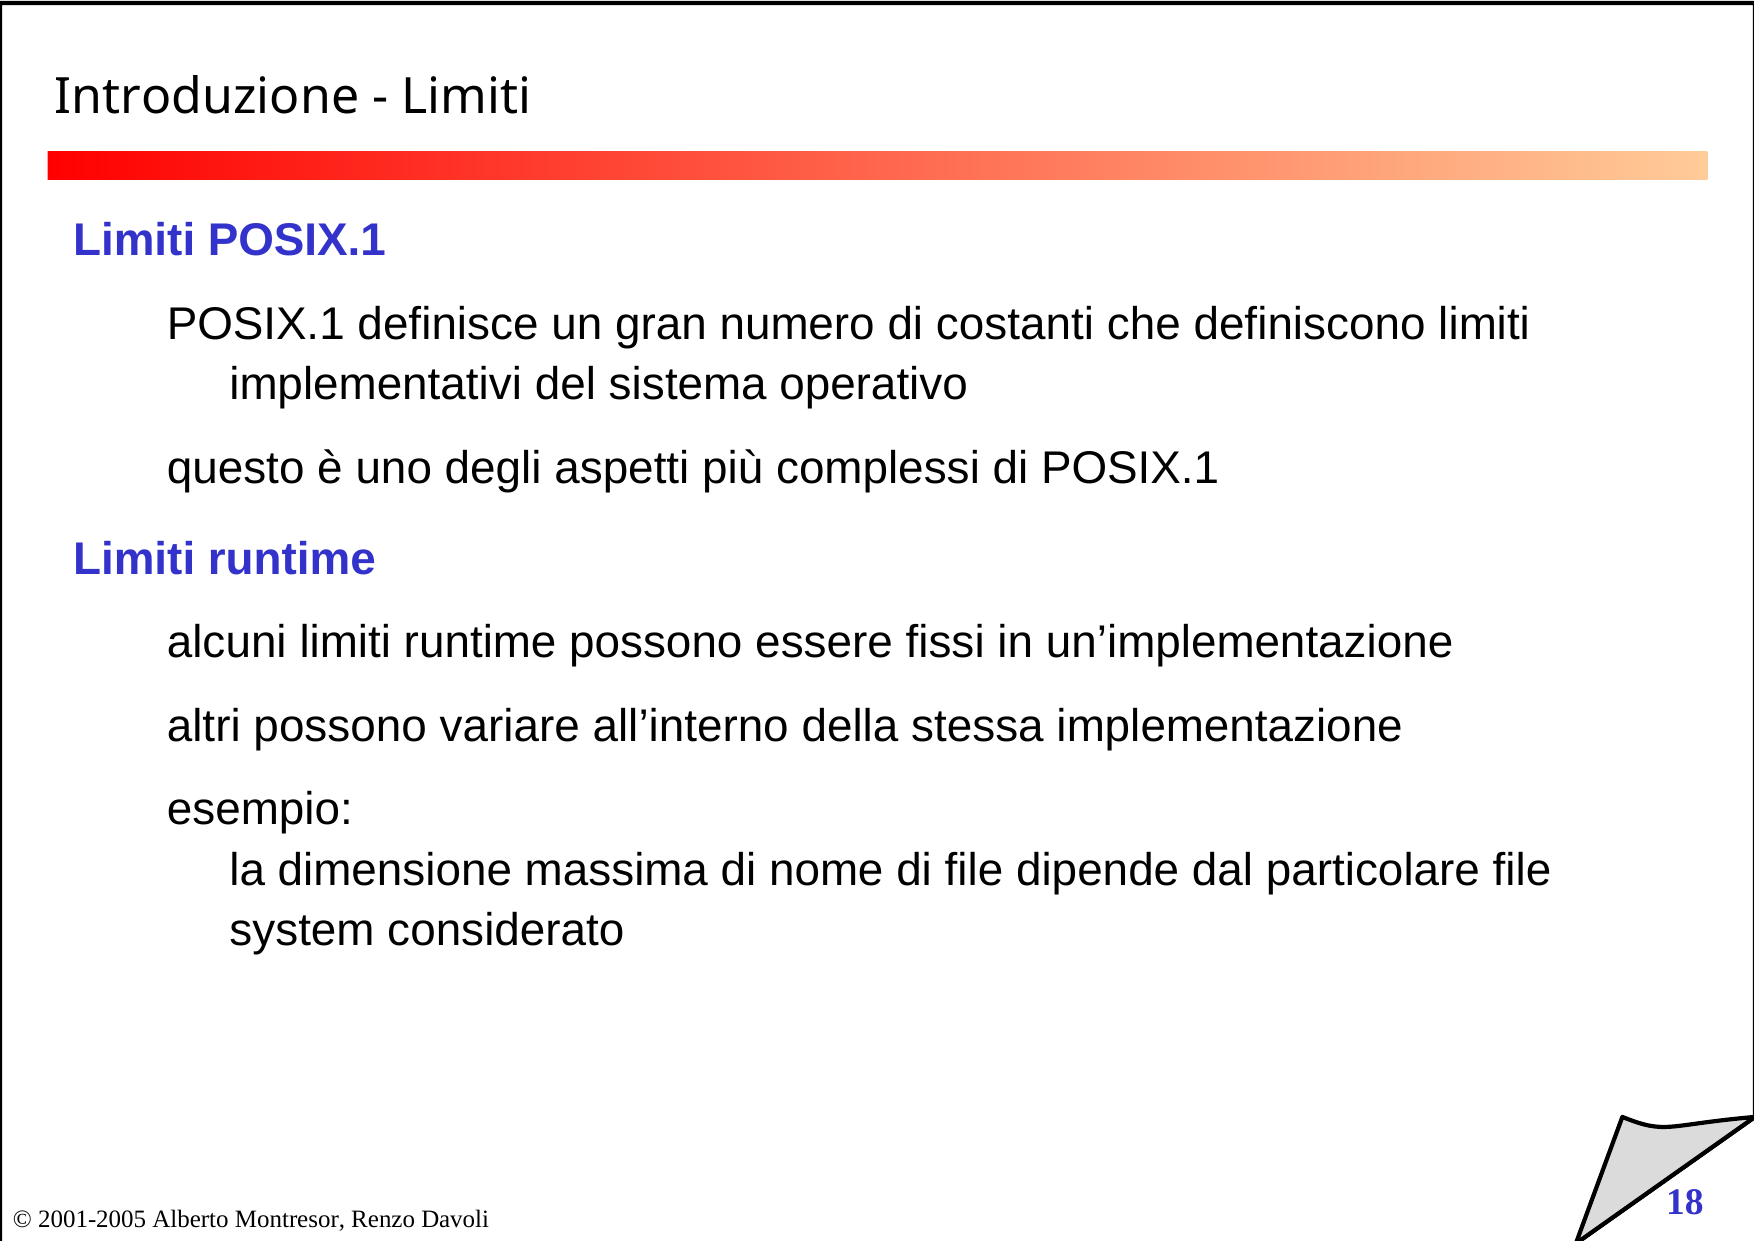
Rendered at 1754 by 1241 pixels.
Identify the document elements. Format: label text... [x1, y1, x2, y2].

list Limiti POSIX.1 POSIX.1 definisce un gran numero di costanti che definiscono limiti implementativi del sistema operativo questo è uno degli aspetti più complessi di POSIX.1 Limiti runtime alcuni limiti runtime possono essere fissi in un’implementazione altri possono variare all’interno della stessa implementazione esempio: la dimensione massima di nome di file dipende dal particolare file system considerato [58, 206, 1696, 1186]
title Introduzione - Limiti [40, 49, 1714, 144]
